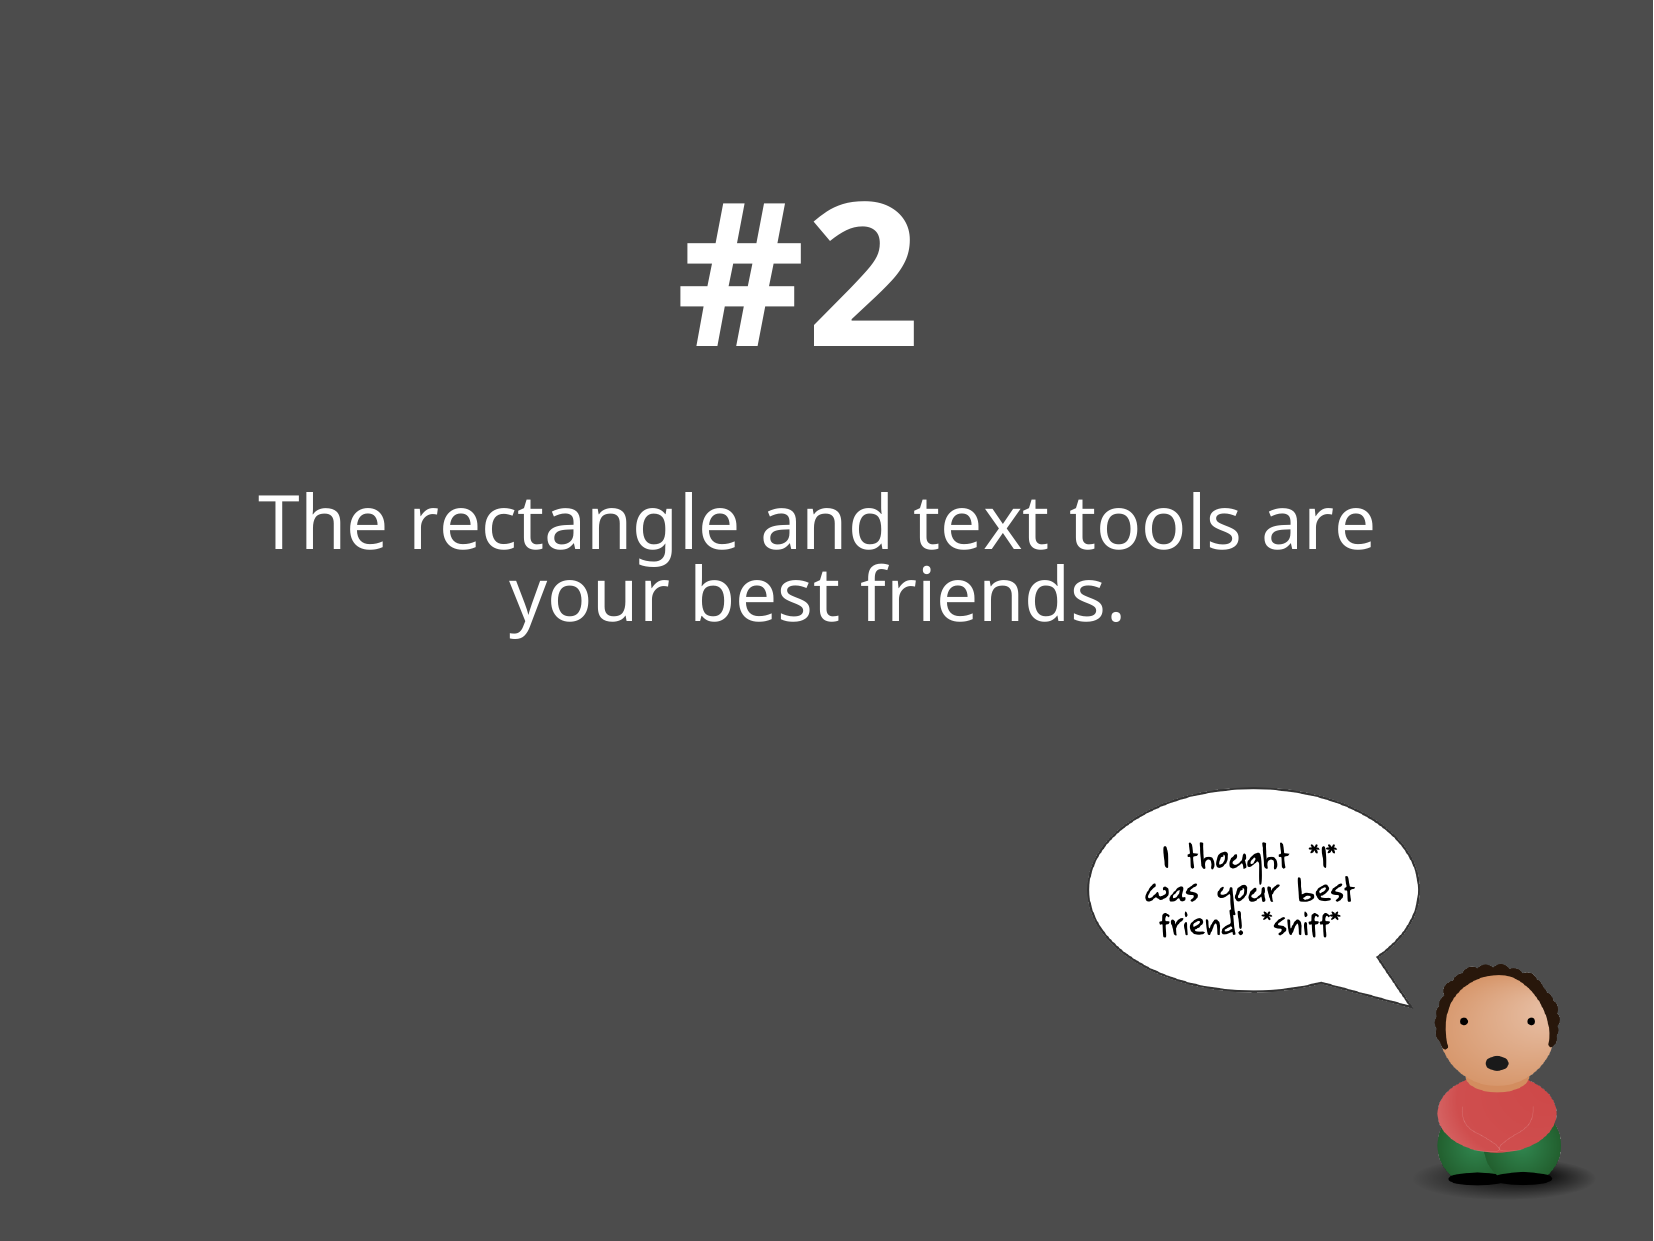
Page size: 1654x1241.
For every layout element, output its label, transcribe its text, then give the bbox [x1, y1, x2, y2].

title #2 The rectangle and text tools are your best friends. [112, 129, 1524, 701]
picture [1087, 787, 1596, 1201]
